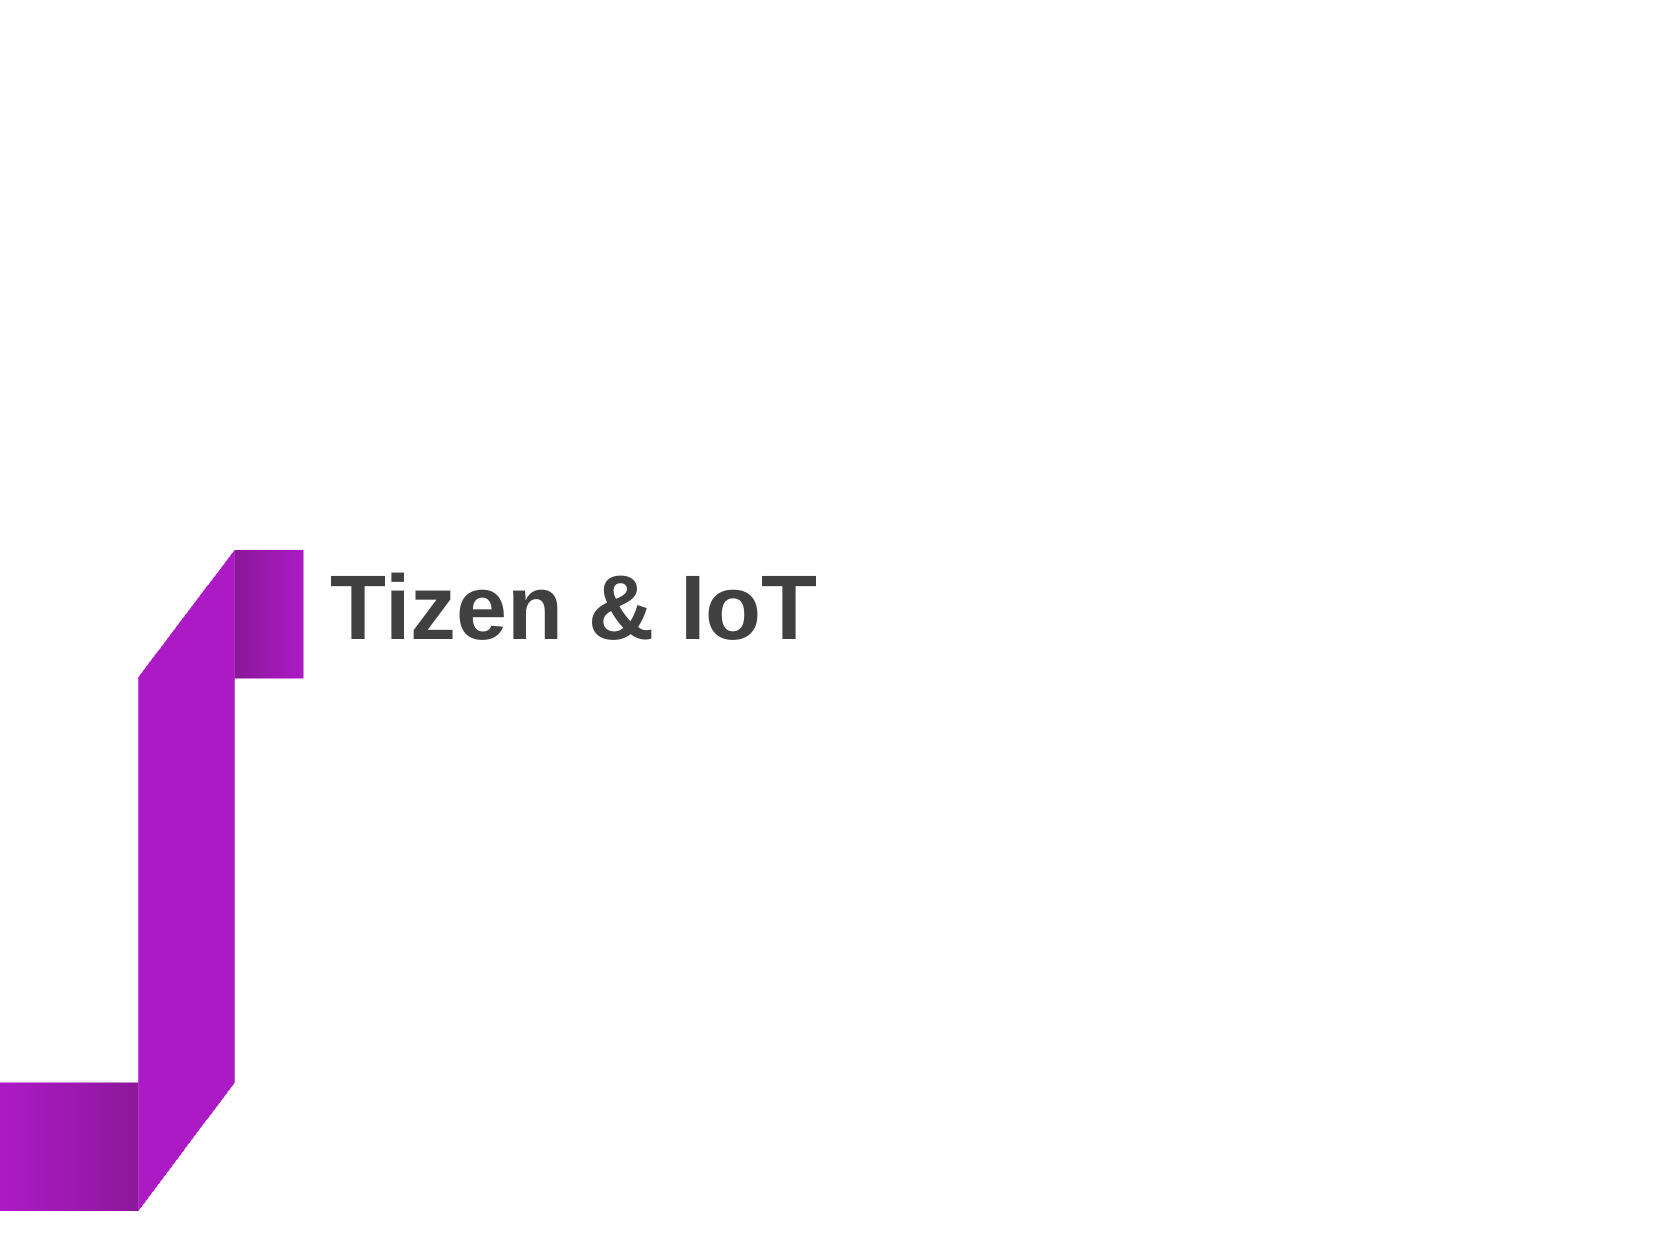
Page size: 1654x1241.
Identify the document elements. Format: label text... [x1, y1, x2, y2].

picture [0, 0, 1654, 1240]
title Tizen & IoT [330, 547, 1654, 709]
